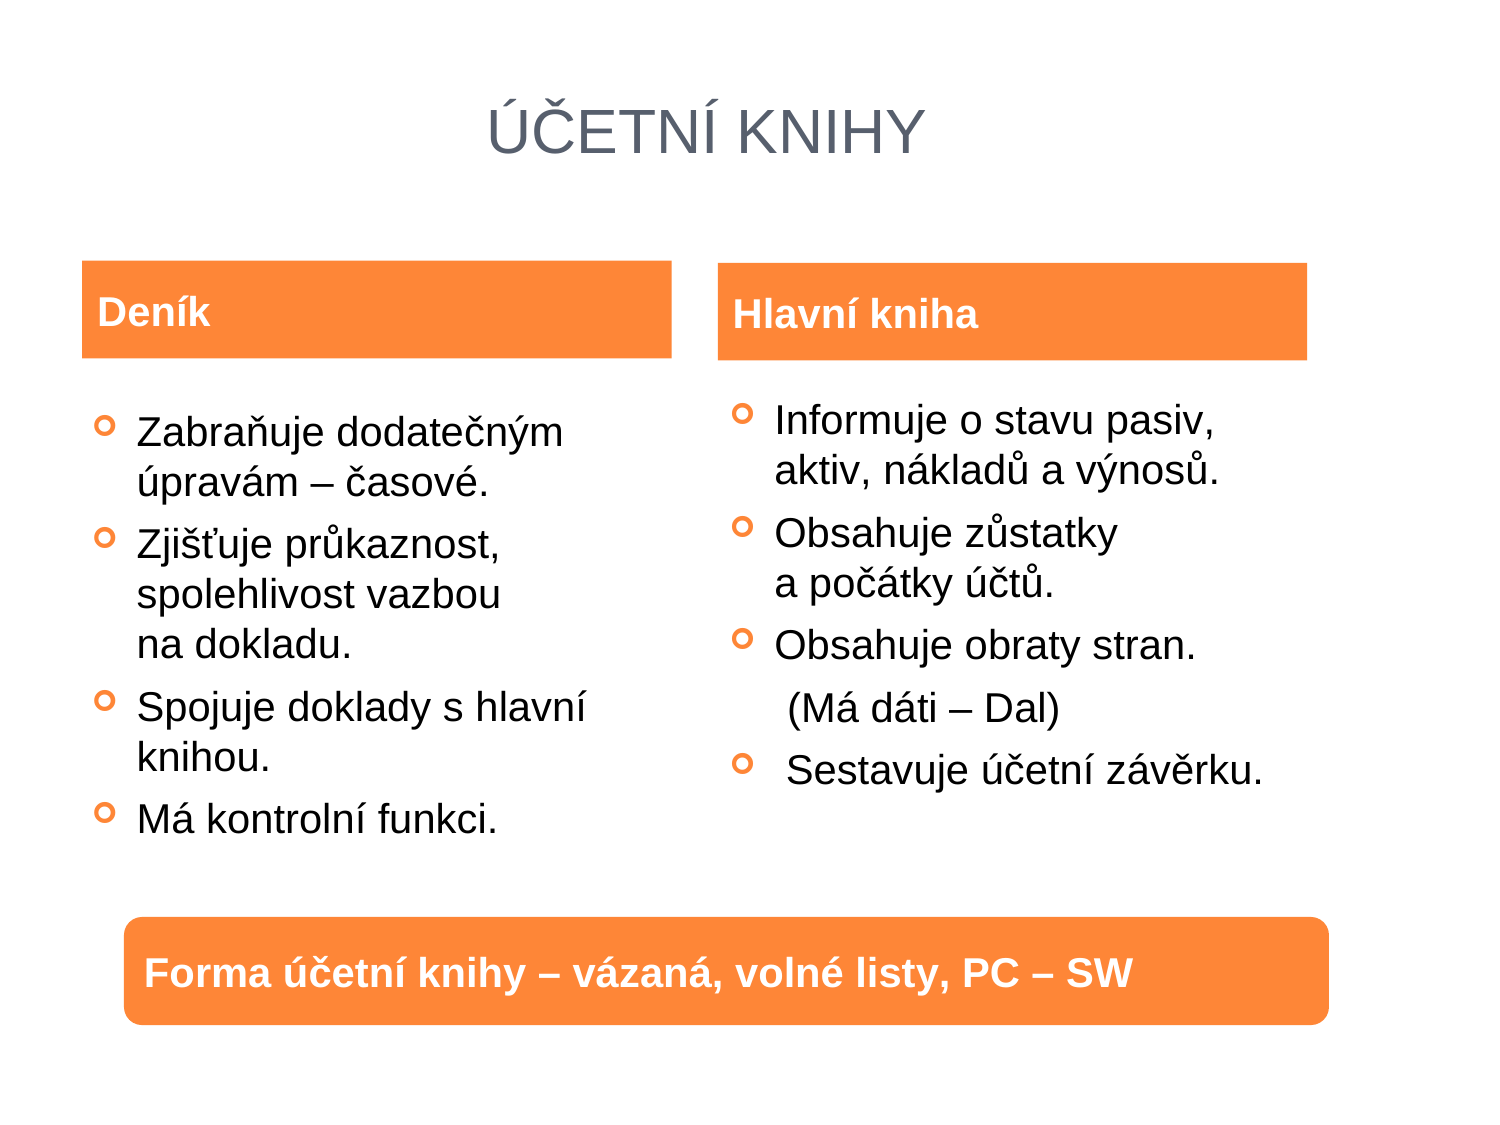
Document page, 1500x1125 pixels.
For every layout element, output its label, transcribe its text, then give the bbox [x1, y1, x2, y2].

title ÚČETNÍ KNIHY [88, 54, 1326, 174]
list Informuje o stavu pasiv, aktiv, nákladů a výnosů. Obsahuje zůstatky a počátky účtů. Obsahuje obraty stran. (Má dáti – Dal) Sestavuje účetní závěrku. [714, 385, 1315, 917]
text_box Forma účetní knihy – vázaná, volné listy, PC – SW [123, 916, 1329, 1026]
list Deník [82, 260, 672, 359]
list Hlavní kniha [717, 262, 1308, 361]
list Zabraňuje dodatečným úpravám – časové. Zjišťuje průkaznost, spolehlivost vazbou na dokladu. Spojuje doklady s hlavní knihou. Má kontrolní funkci. [76, 397, 677, 1035]
